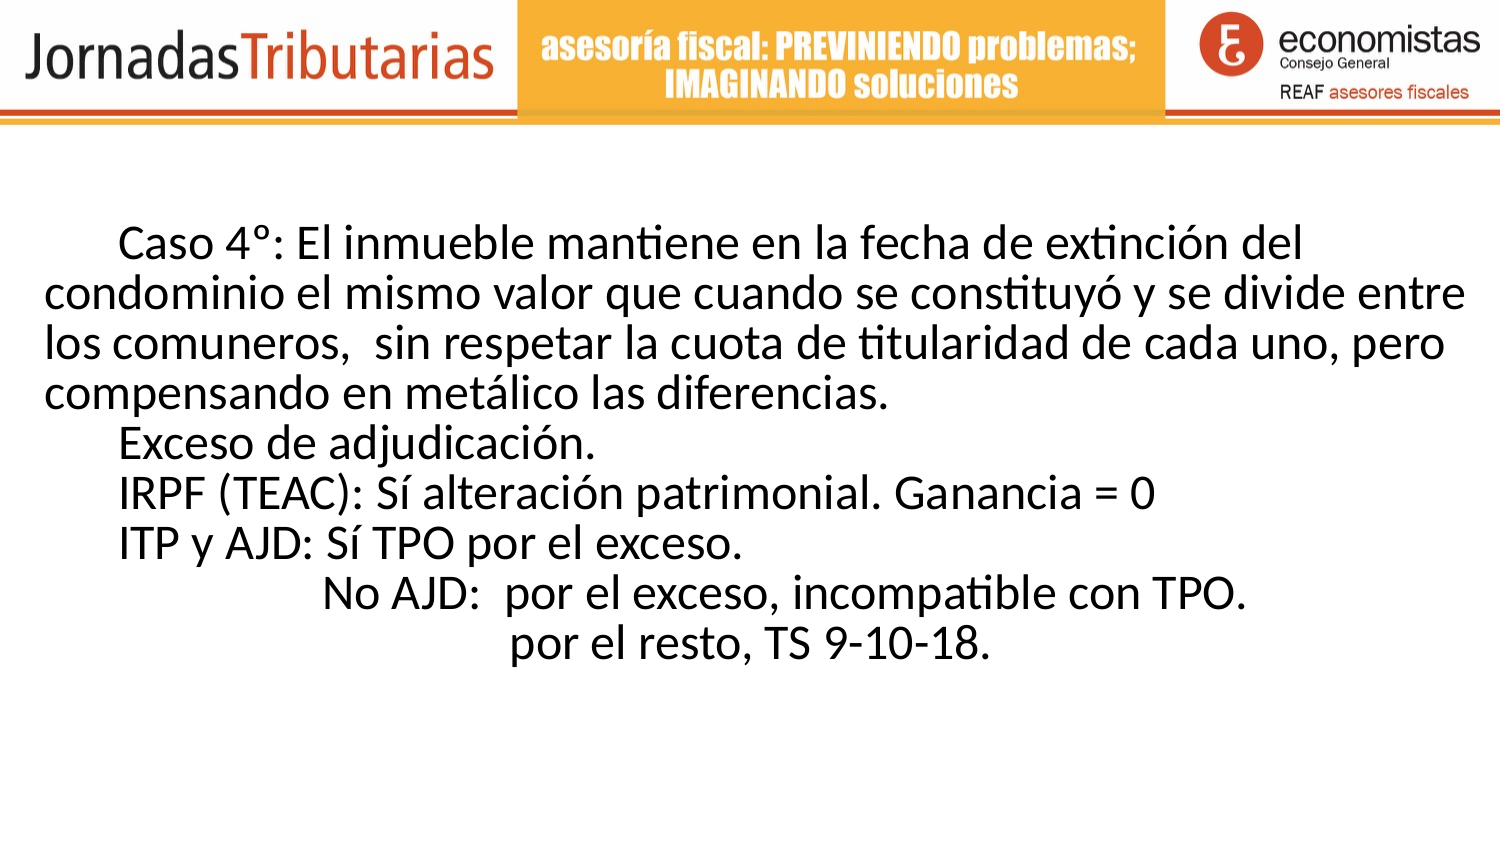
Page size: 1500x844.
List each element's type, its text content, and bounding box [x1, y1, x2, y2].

picture [0, 0, 1500, 129]
text_box Caso 4º: El inmueble mantiene en la fecha de extinción del condominio el mismo valor que cuando se constituyó y se divide entre los comuneros, sin respetar la cuota de titularidad de cada uno, pero compensando en metálico las diferencias. Exceso de adjudicación. IRPF (TEAC): Sí alteración patrimonial. Ganancia = 0 ITP y AJD: Sí TPO por el exceso. No AJD: por el exceso, incompatible con TPO. por el resto, TS 9-10-18. [29, 206, 1497, 771]
